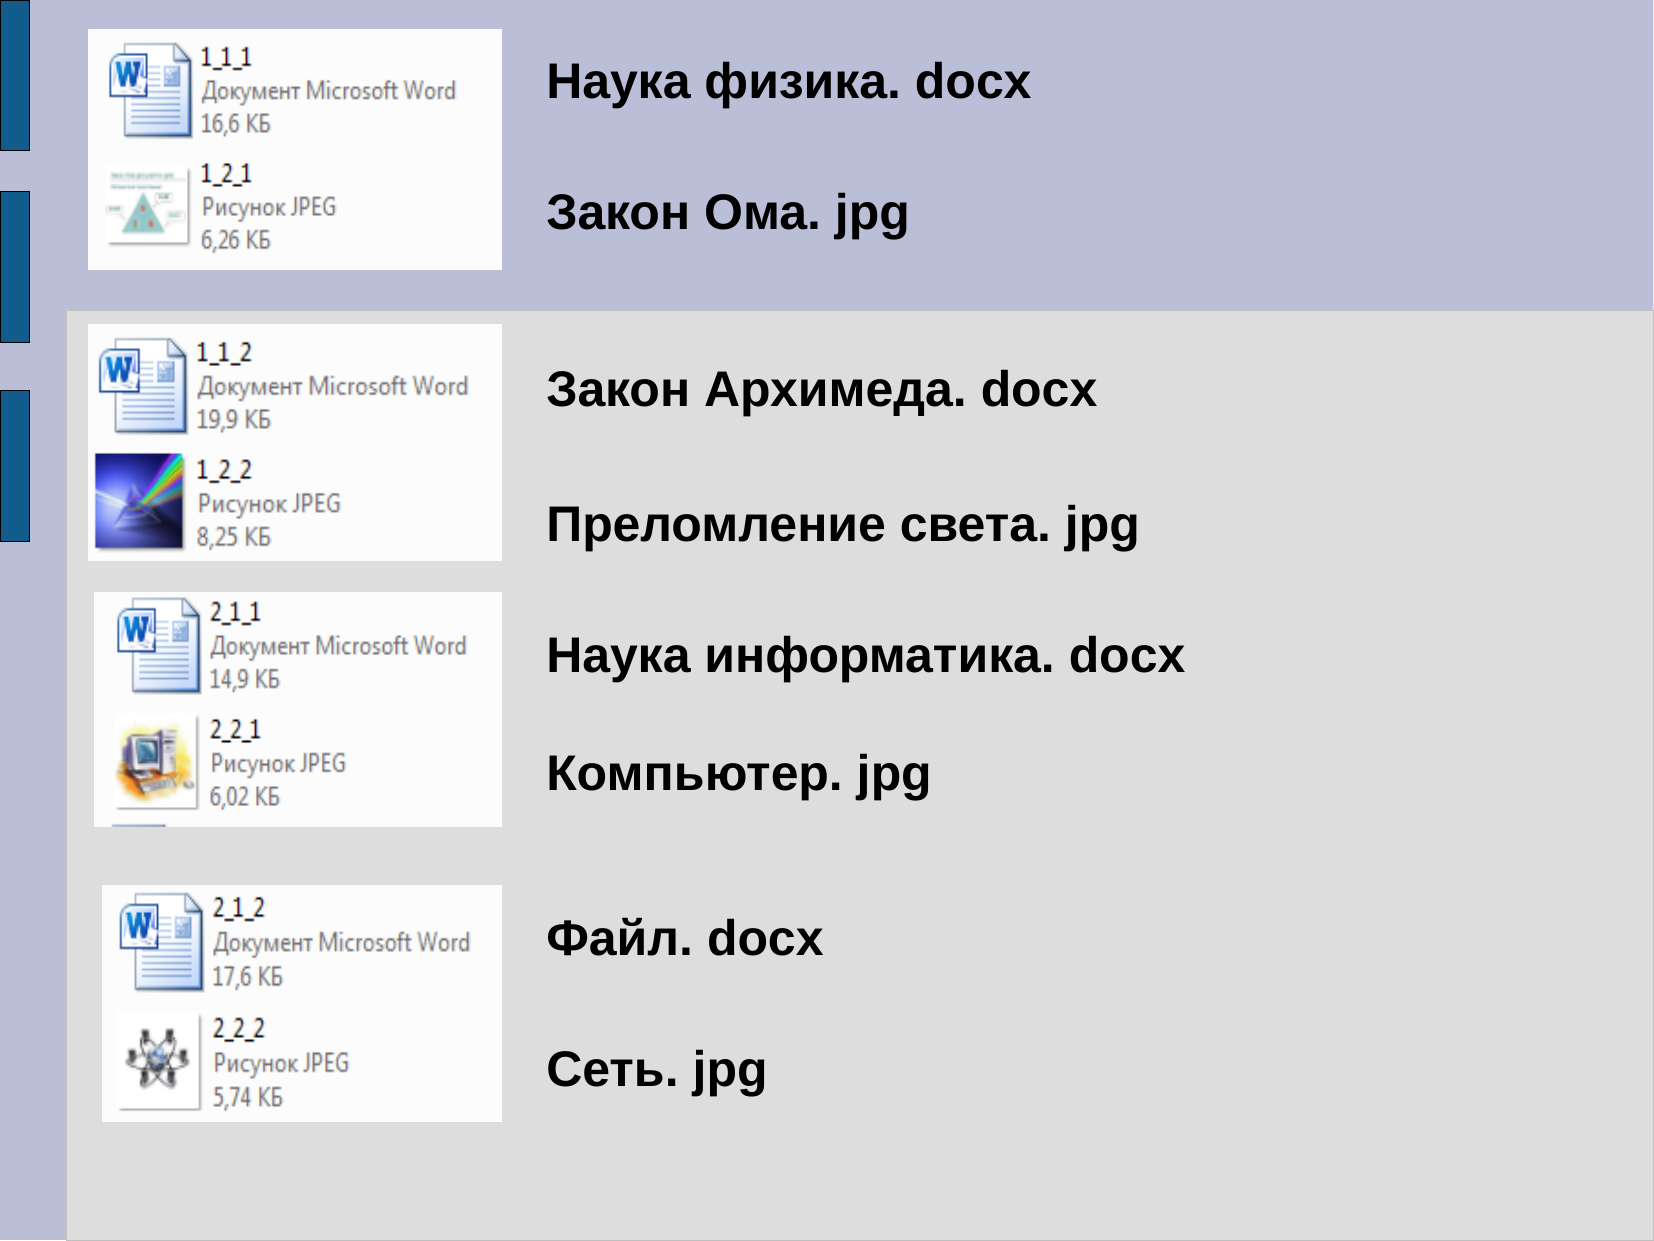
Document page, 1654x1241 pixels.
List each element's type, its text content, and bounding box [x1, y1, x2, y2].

text_box Сеть. jpg [531, 1033, 1300, 1106]
text_box Преломление света. jpg [531, 489, 1300, 562]
text_box Наука информатика. docx [531, 620, 1418, 709]
text_box Наука физика. docx [531, 46, 1152, 119]
text_box Компьютер. jpg [531, 738, 1300, 811]
text_box Закон Ома. jpg [531, 177, 1004, 249]
picture [94, 592, 502, 827]
picture [88, 29, 502, 270]
text_box Закон Архимеда. docx [531, 354, 1152, 427]
picture [88, 324, 502, 562]
text_box Файл. docx [531, 902, 1152, 975]
picture [102, 885, 502, 1123]
